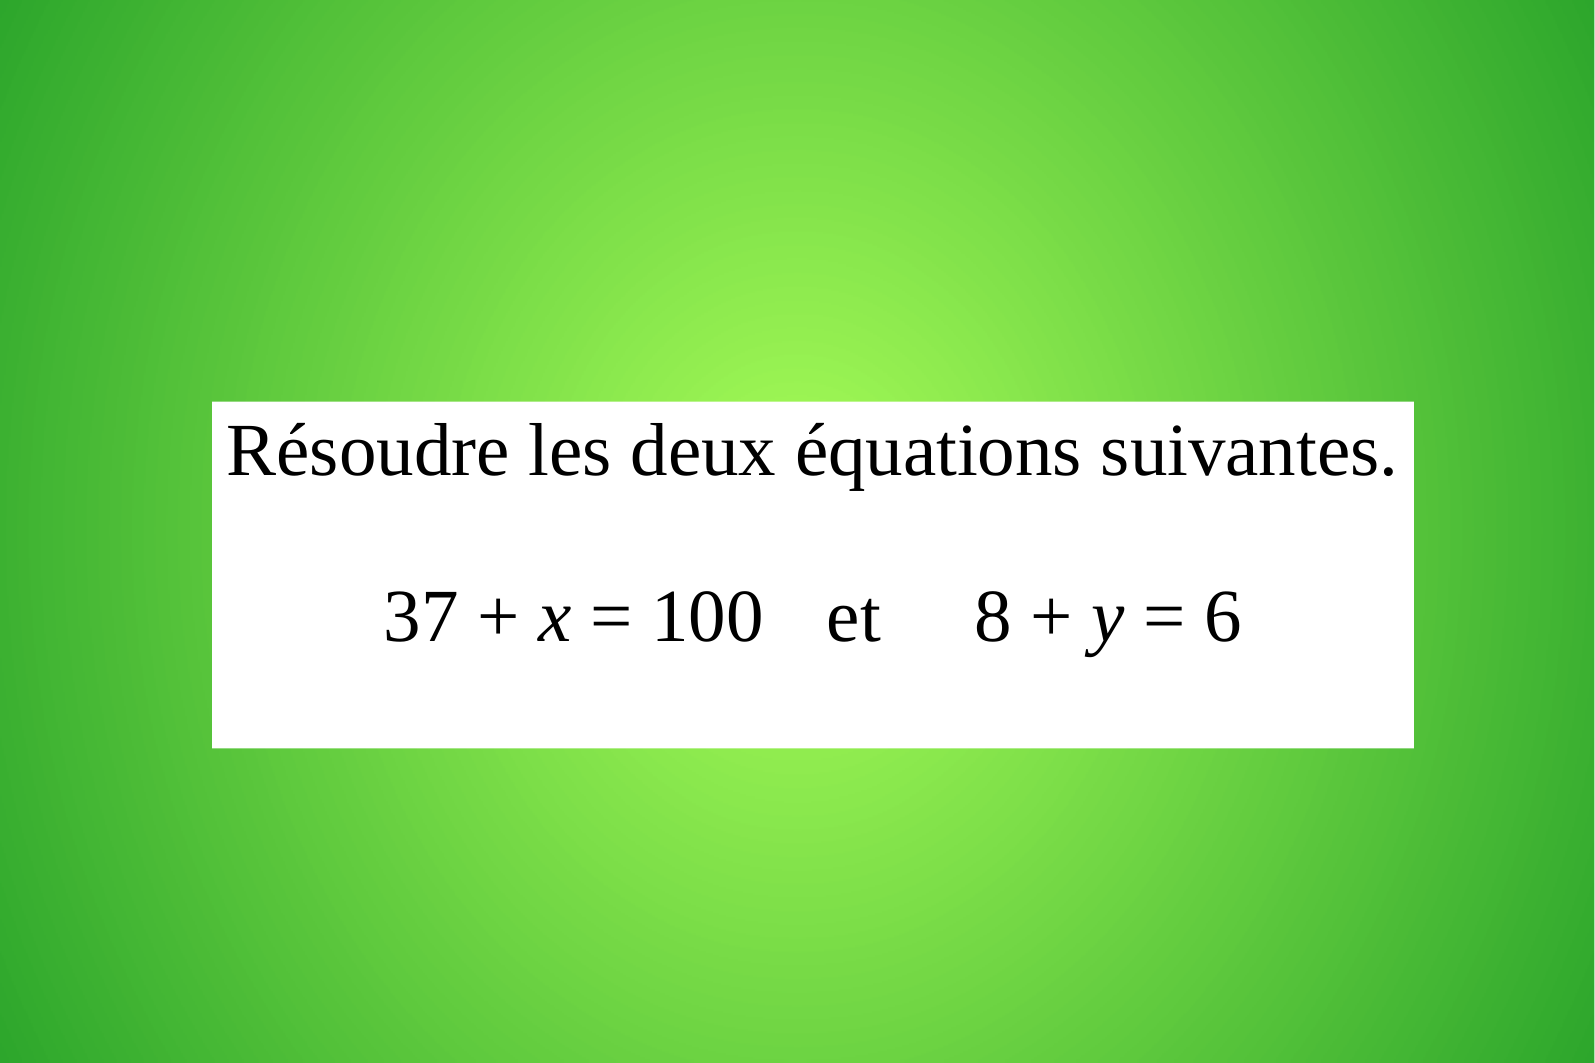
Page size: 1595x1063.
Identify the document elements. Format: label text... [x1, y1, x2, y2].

picture [0, 0, 1595, 1063]
text_box Résoudre les deux équations suivantes. 37 + x = 100 et 8 + y = 6 [212, 401, 1414, 749]
